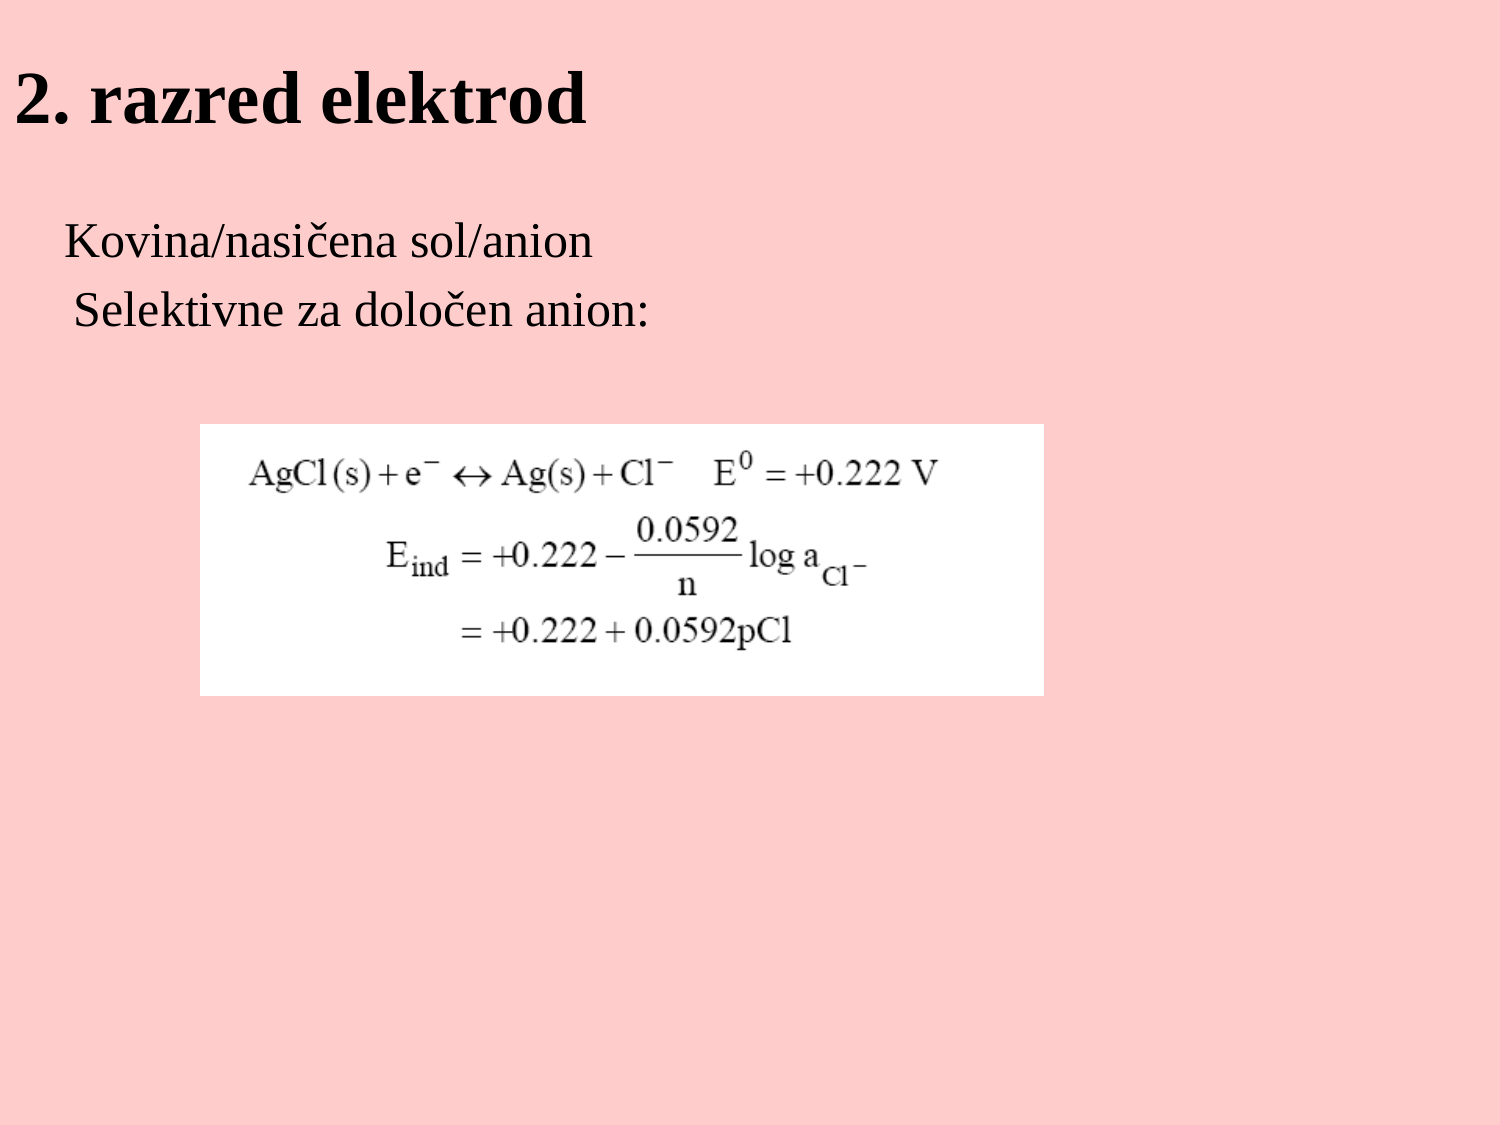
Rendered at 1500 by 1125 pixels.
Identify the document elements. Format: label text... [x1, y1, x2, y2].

title 2. razred elektrod [0, 0, 1276, 188]
text_box Kovina/nasičena sol/anion [49, 199, 610, 276]
picture [200, 424, 1044, 696]
text_box Selektivne za določen anion: [59, 269, 667, 345]
